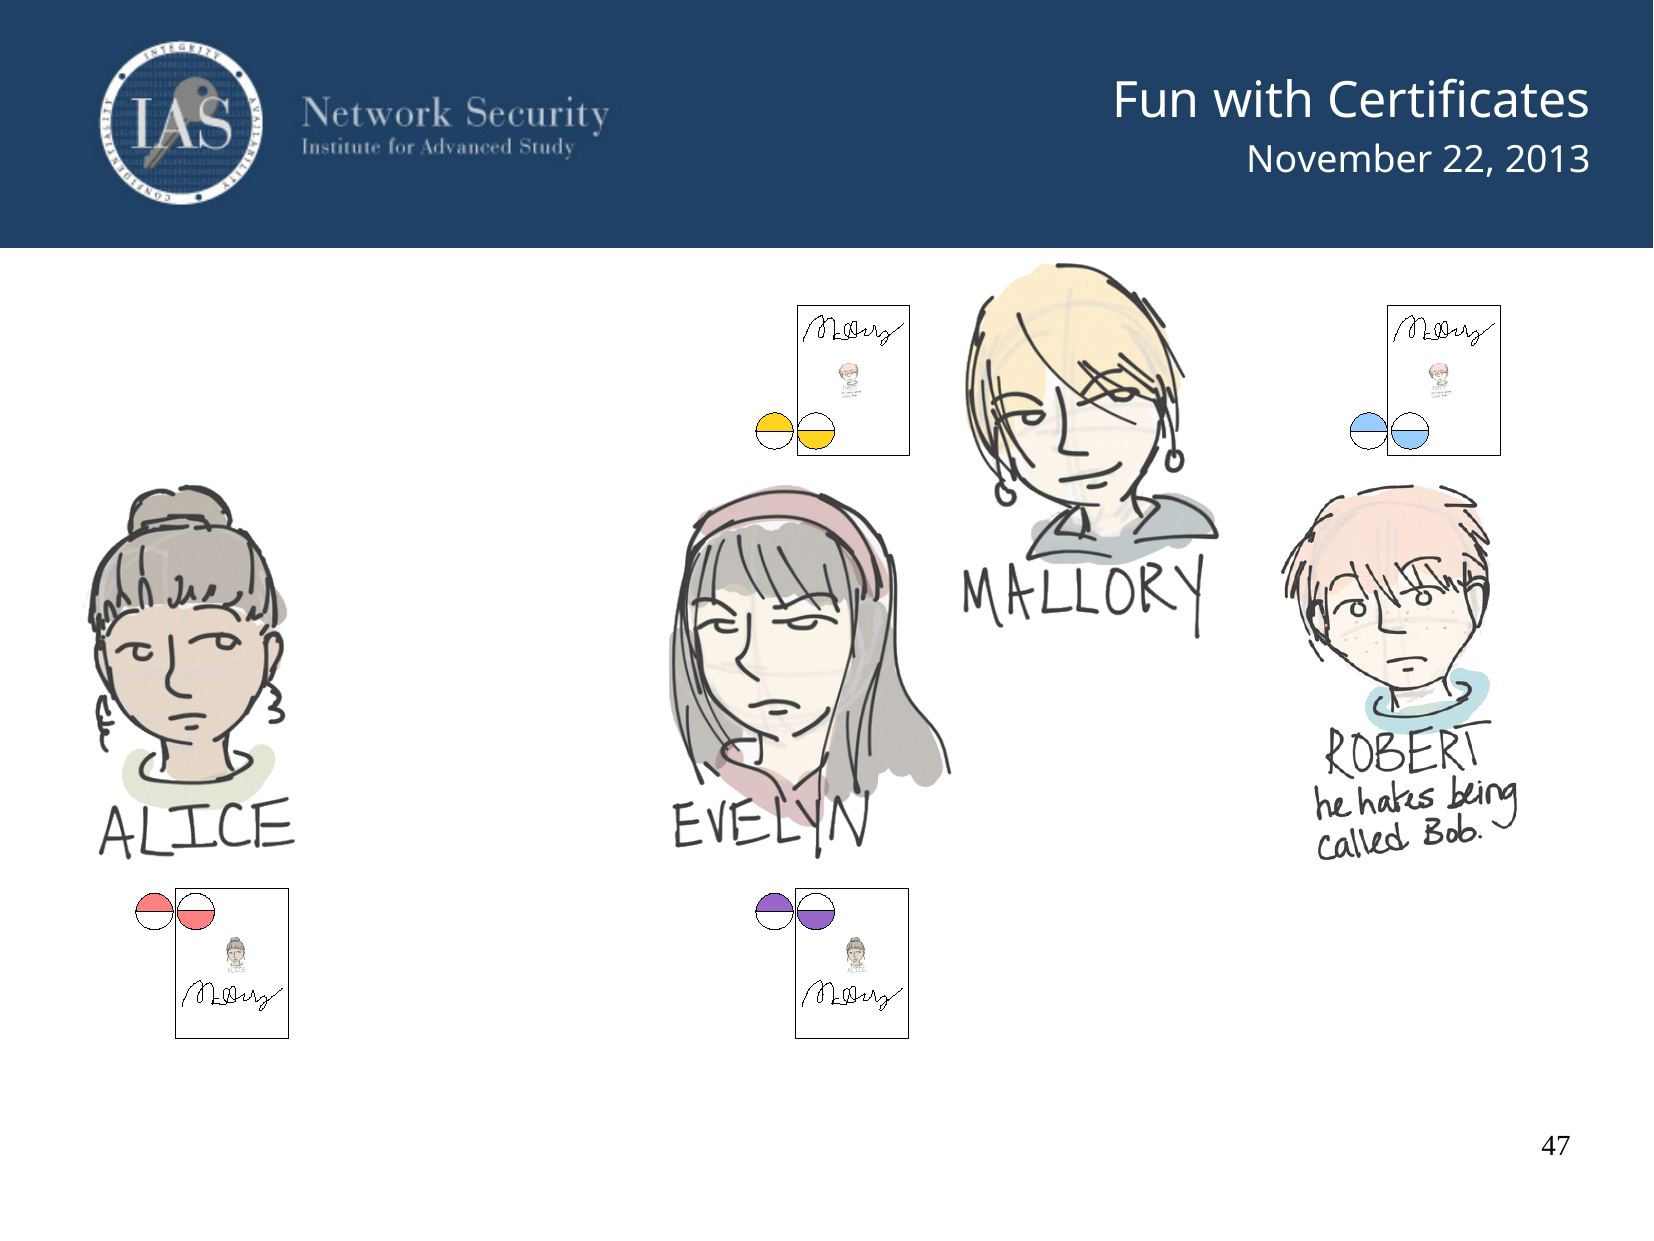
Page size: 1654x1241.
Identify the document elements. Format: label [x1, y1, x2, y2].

text_box [177, 910, 215, 930]
picture [1428, 363, 1451, 398]
picture [225, 937, 246, 973]
text_box [798, 430, 835, 450]
picture [963, 263, 1220, 639]
picture [0, 0, 1653, 248]
text_box [755, 893, 794, 912]
picture [75, 484, 295, 860]
picture [838, 363, 861, 398]
text_box [135, 893, 174, 912]
text_box [1350, 412, 1387, 432]
picture [669, 484, 952, 860]
picture [1280, 484, 1517, 860]
text_box [797, 910, 835, 930]
picture [845, 937, 866, 973]
text_box [1391, 430, 1429, 450]
text_box [755, 412, 794, 432]
